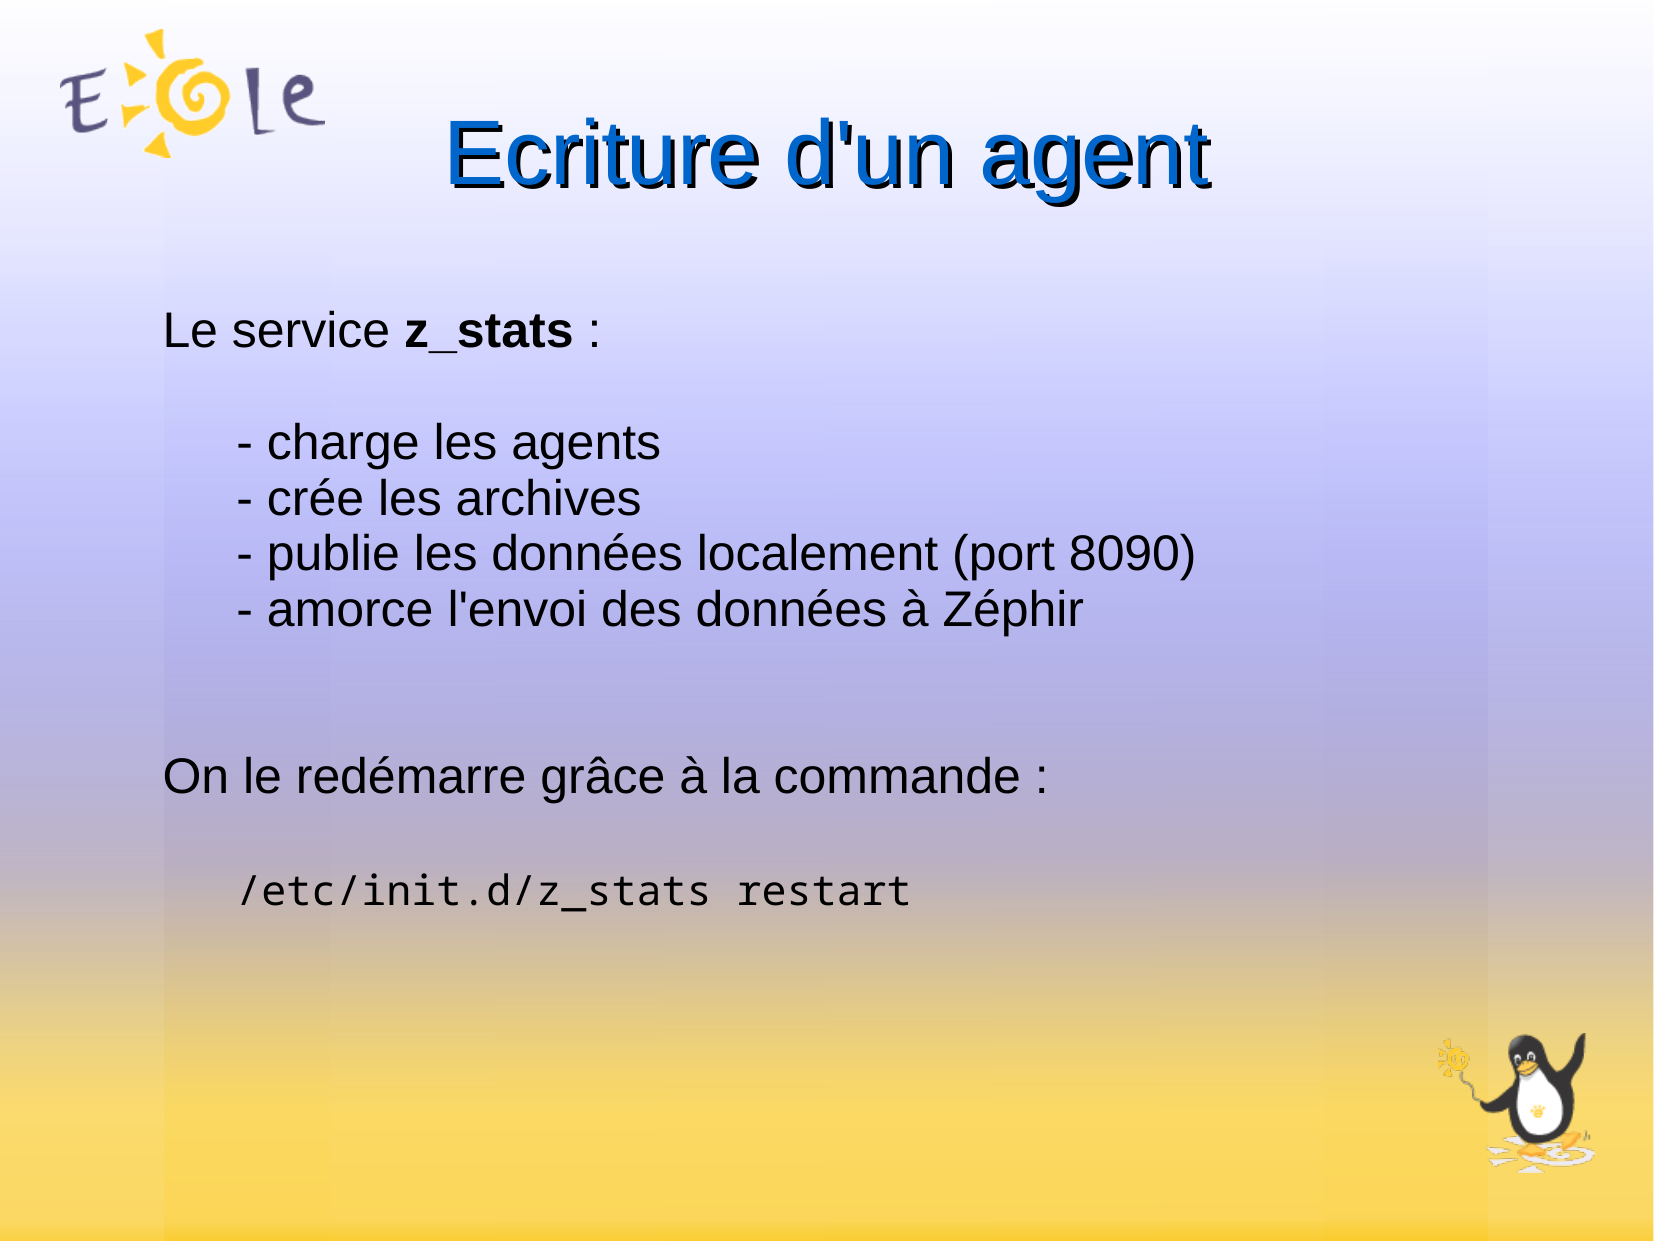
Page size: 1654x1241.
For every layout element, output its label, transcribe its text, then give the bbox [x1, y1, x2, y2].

picture [0, 0, 1654, 1241]
text_box Le service z_stats : - charge les agents - crée les archives - publie les données localement (port 8090) - amorce l'envoi des données à Zéphir On le redémarre grâce à la commande : /etc/init.d/z_stats restart [147, 295, 1536, 1057]
title Ecriture d'un agent [82, 49, 1571, 257]
